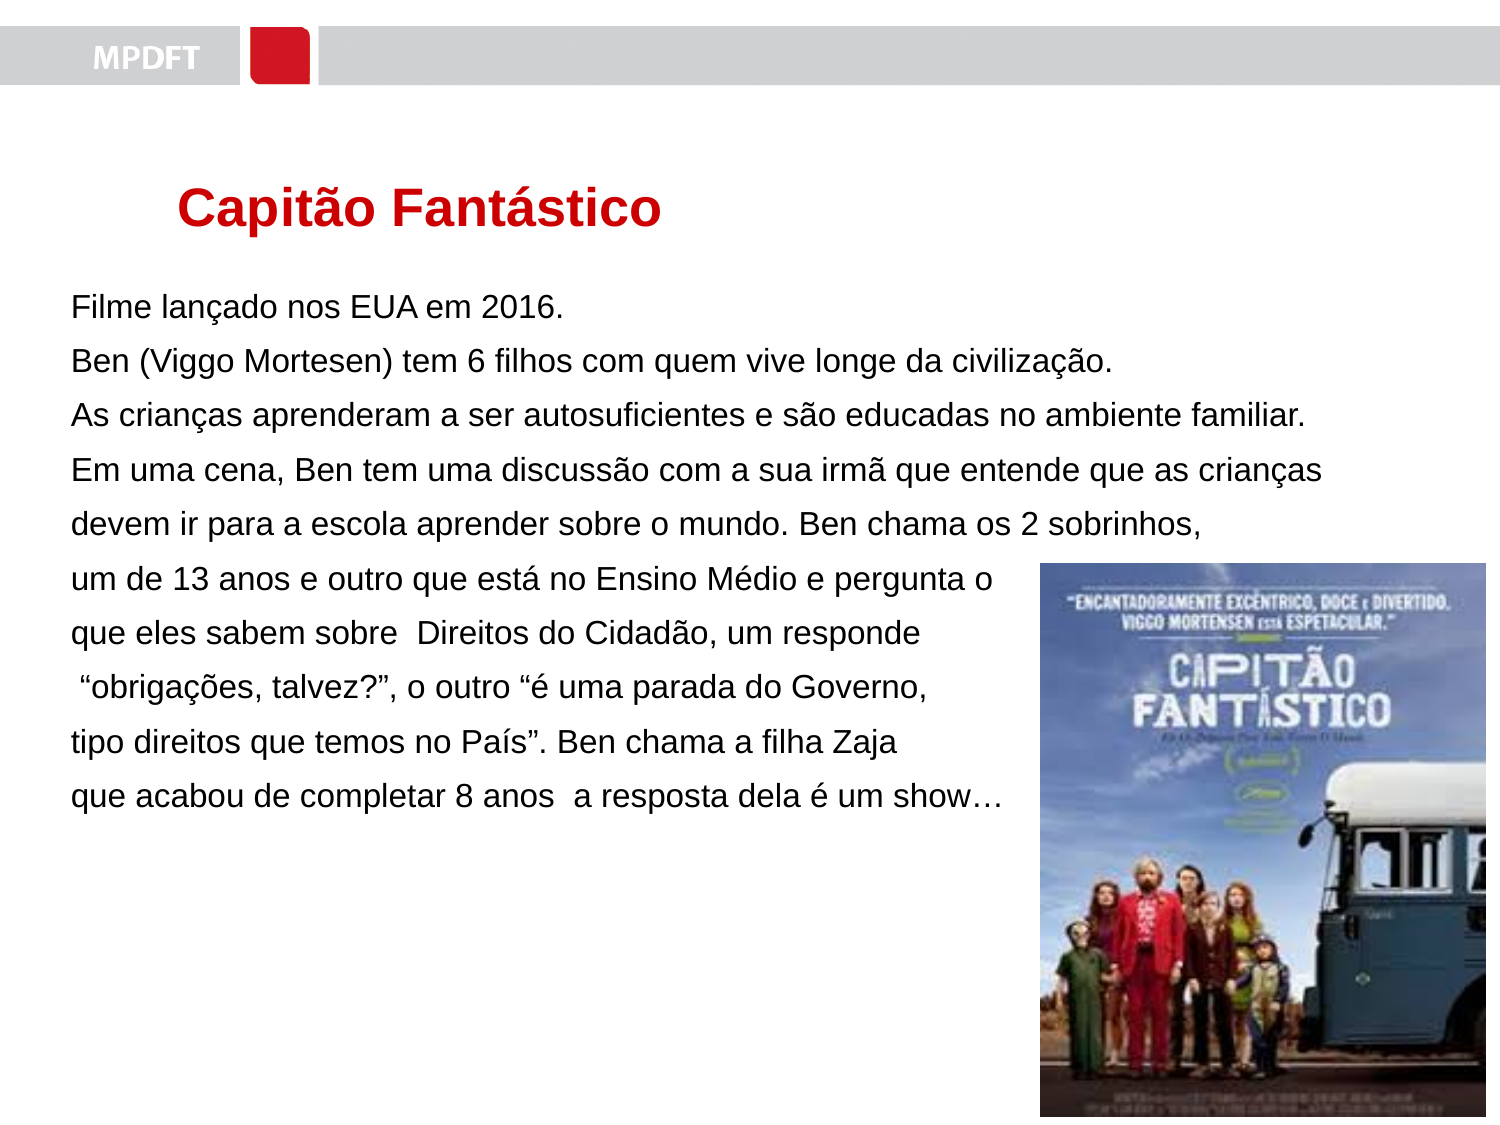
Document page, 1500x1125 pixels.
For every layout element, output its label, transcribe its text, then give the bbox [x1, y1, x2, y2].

picture [1040, 563, 1486, 1117]
text_box Filme lançado nos EUA em 2016. Ben (Viggo Mortesen) tem 6 filhos com quem vive longe da civilização. As crianças aprenderam a ser autosuficientes e são educadas no ambiente familiar. Em uma cena, Ben tem uma discussão com a sua irmã que entende que as crianças devem ir para a escola aprender sobre o mundo. Ben chama os 2 sobrinhos, um de 13 anos e outro que está no Ensino Médio e pergunta o que eles sabem sobre Direitos do Cidadão, um responde “obrigações, talvez?”, o outro “é uma parada do Governo, tipo direitos que temos no País”. Ben chama a filha Zaja que acabou de completar 8 anos a resposta dela é um show… [0, 277, 1500, 1125]
picture [0, 0, 1500, 277]
text_box Capitão Fantástico [64, 160, 745, 247]
